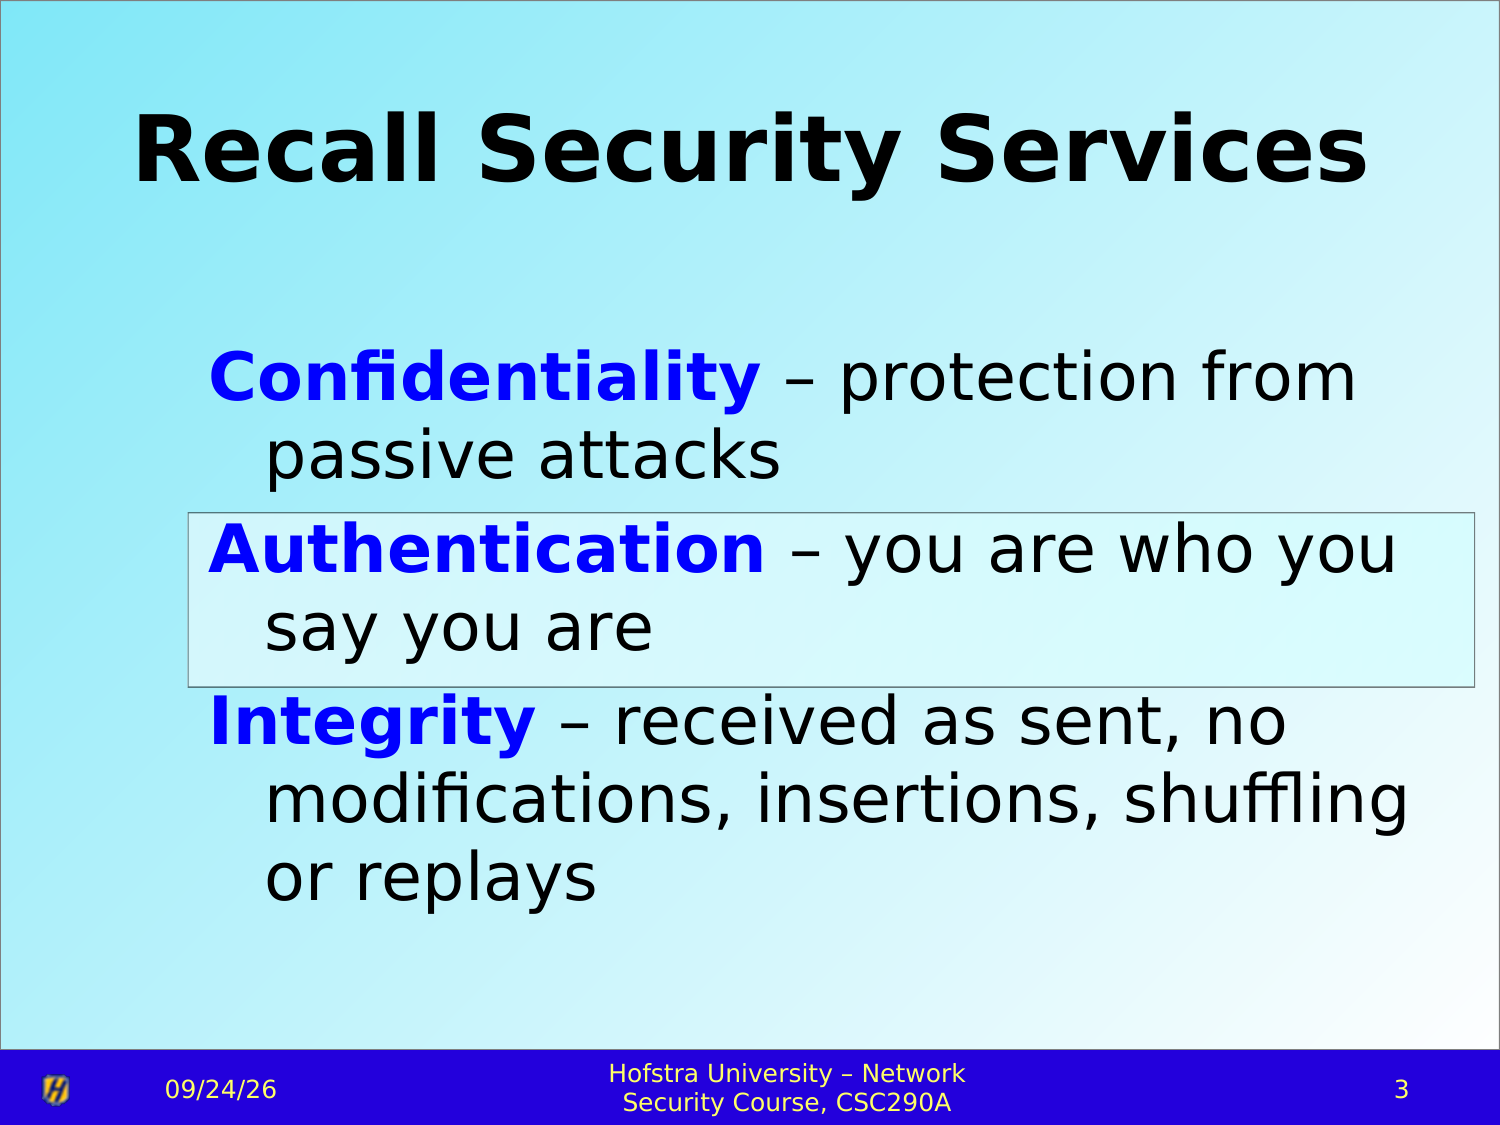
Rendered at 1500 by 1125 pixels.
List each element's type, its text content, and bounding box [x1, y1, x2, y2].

picture [37, 1072, 76, 1110]
title Recall Security Services [112, 85, 1391, 212]
list Confidentiality – protection from passive attacks Authentication – you are who you say you are Integrity – received as sent, no modifications, insertions, shuffling or replays [193, 330, 1469, 1007]
text_box [1469, 512, 1476, 688]
text_box [187, 512, 193, 688]
